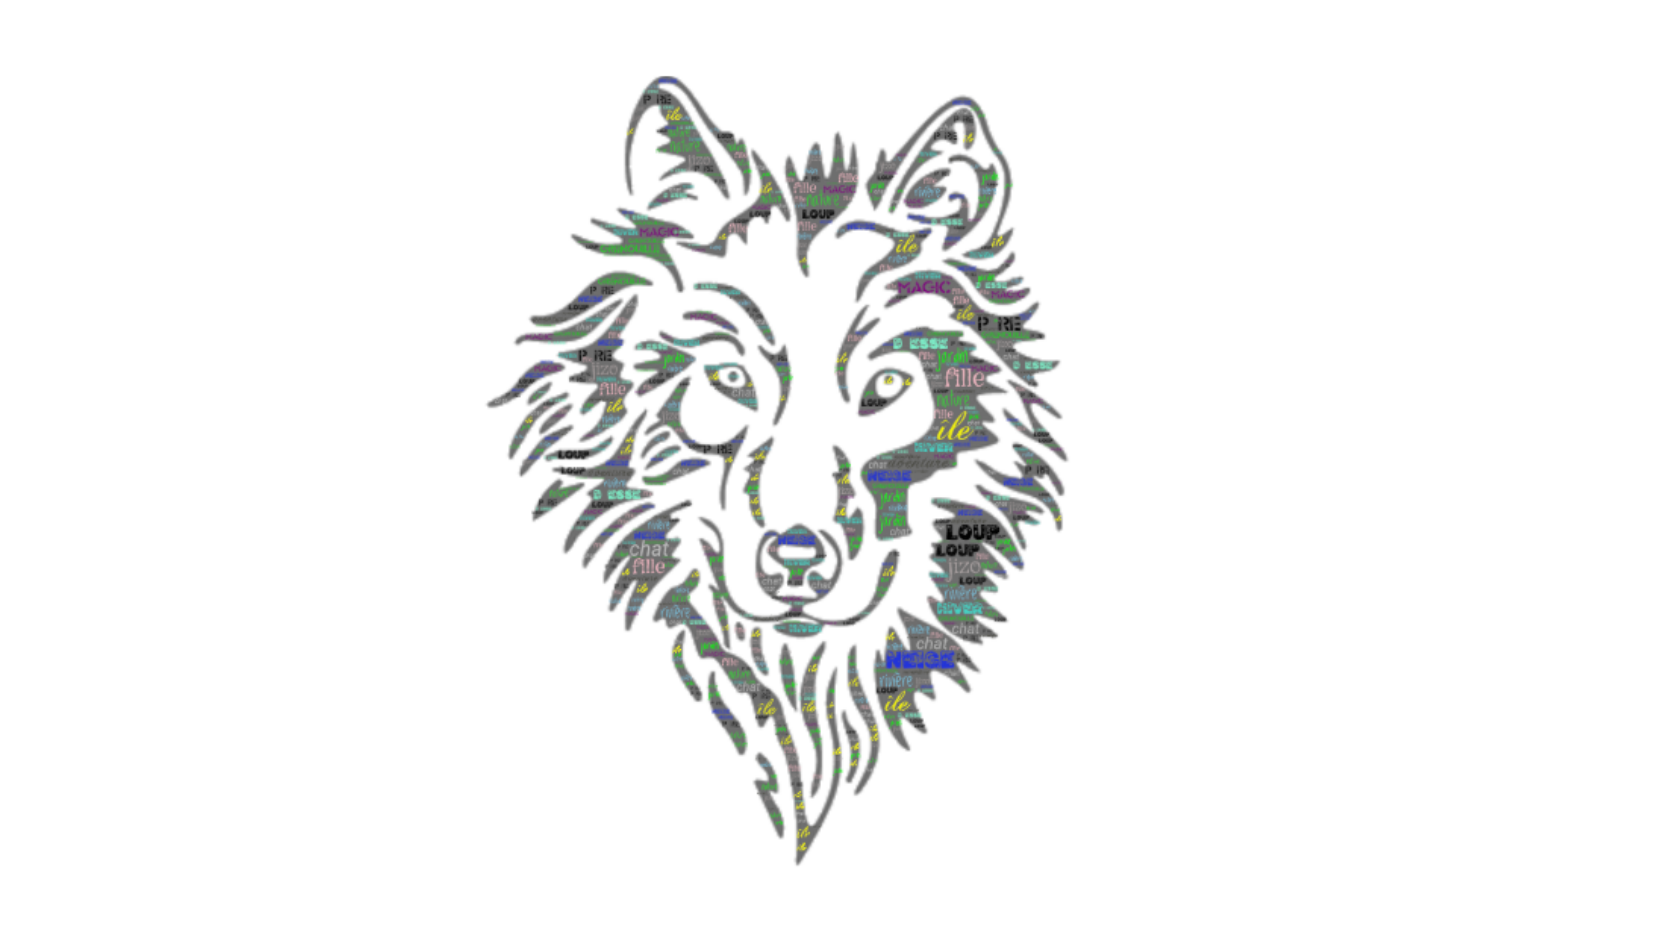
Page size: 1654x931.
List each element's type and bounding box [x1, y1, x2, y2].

picture [472, 59, 1075, 870]
